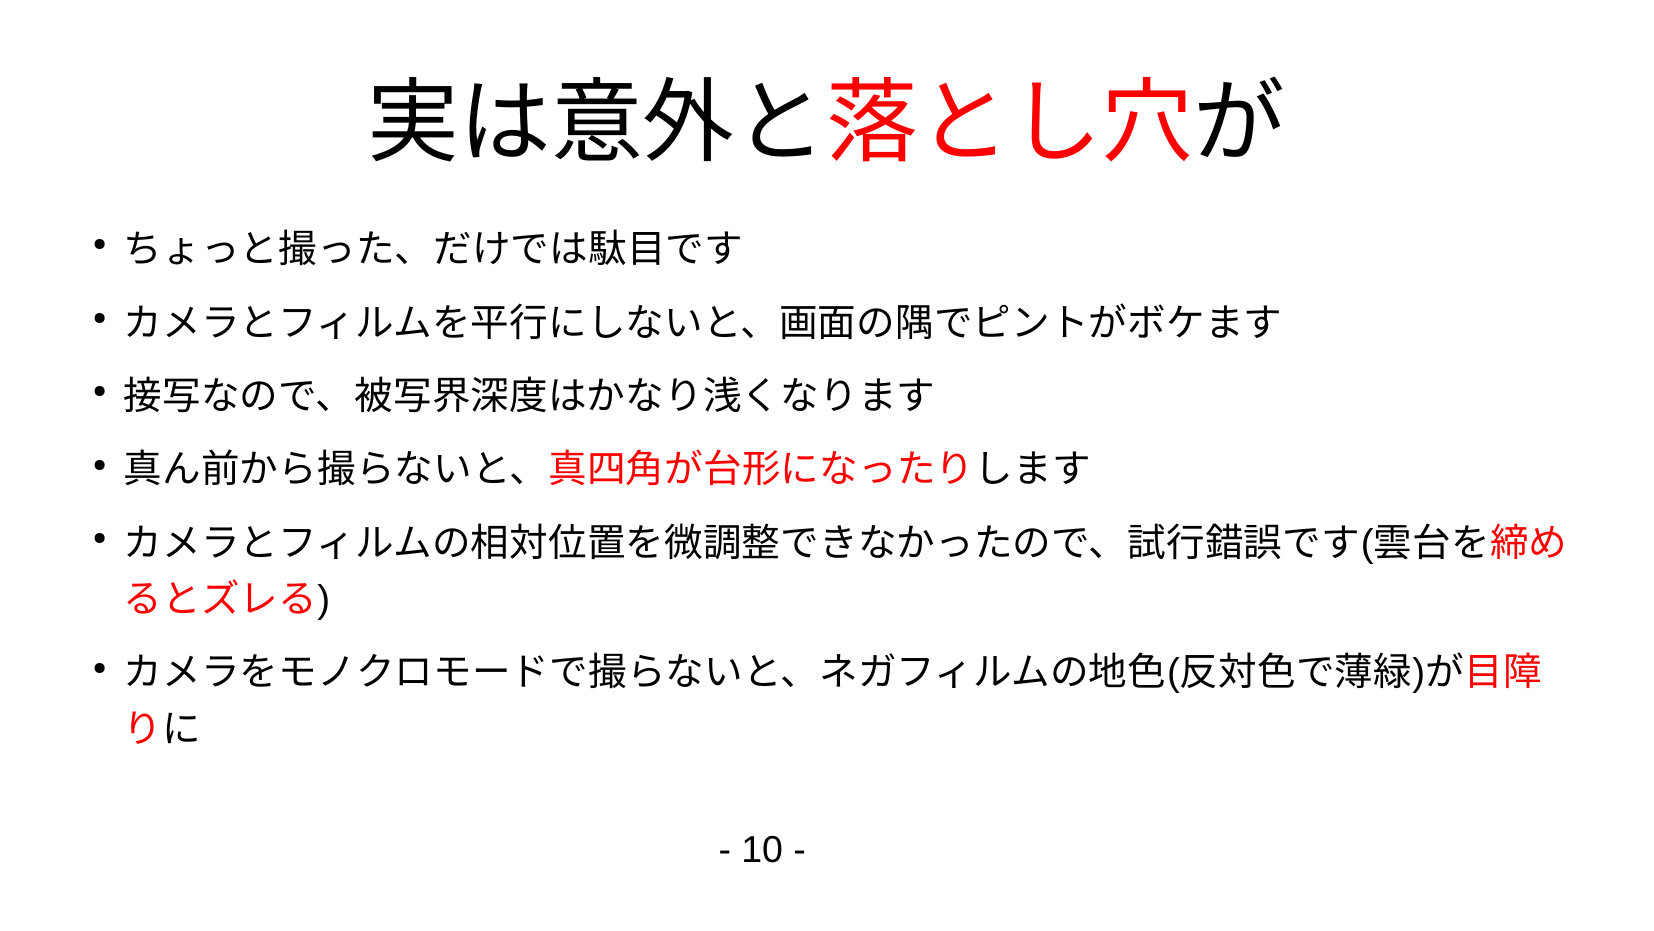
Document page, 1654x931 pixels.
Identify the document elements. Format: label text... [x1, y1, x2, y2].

list ちょっと撮った、だけでは駄目です カメラとフィルムを平行にしないと、画面の隅でピントがボケます 接写なので、被写界深度はかなり浅くなります 真ん前から撮らないと、真四角が台形になったりします カメラとフィルムの相対位置を微調整できなかったので、試行錯誤です(雲台を締めるとズレる) カメラをモノクロモードで撮らないと、ネガフィルムの地色(反対色で薄緑)が目障りに [82, 217, 1571, 758]
title 実は意外と落とし穴が [82, 37, 1571, 193]
text_box - <番号> - [728, 821, 926, 892]
